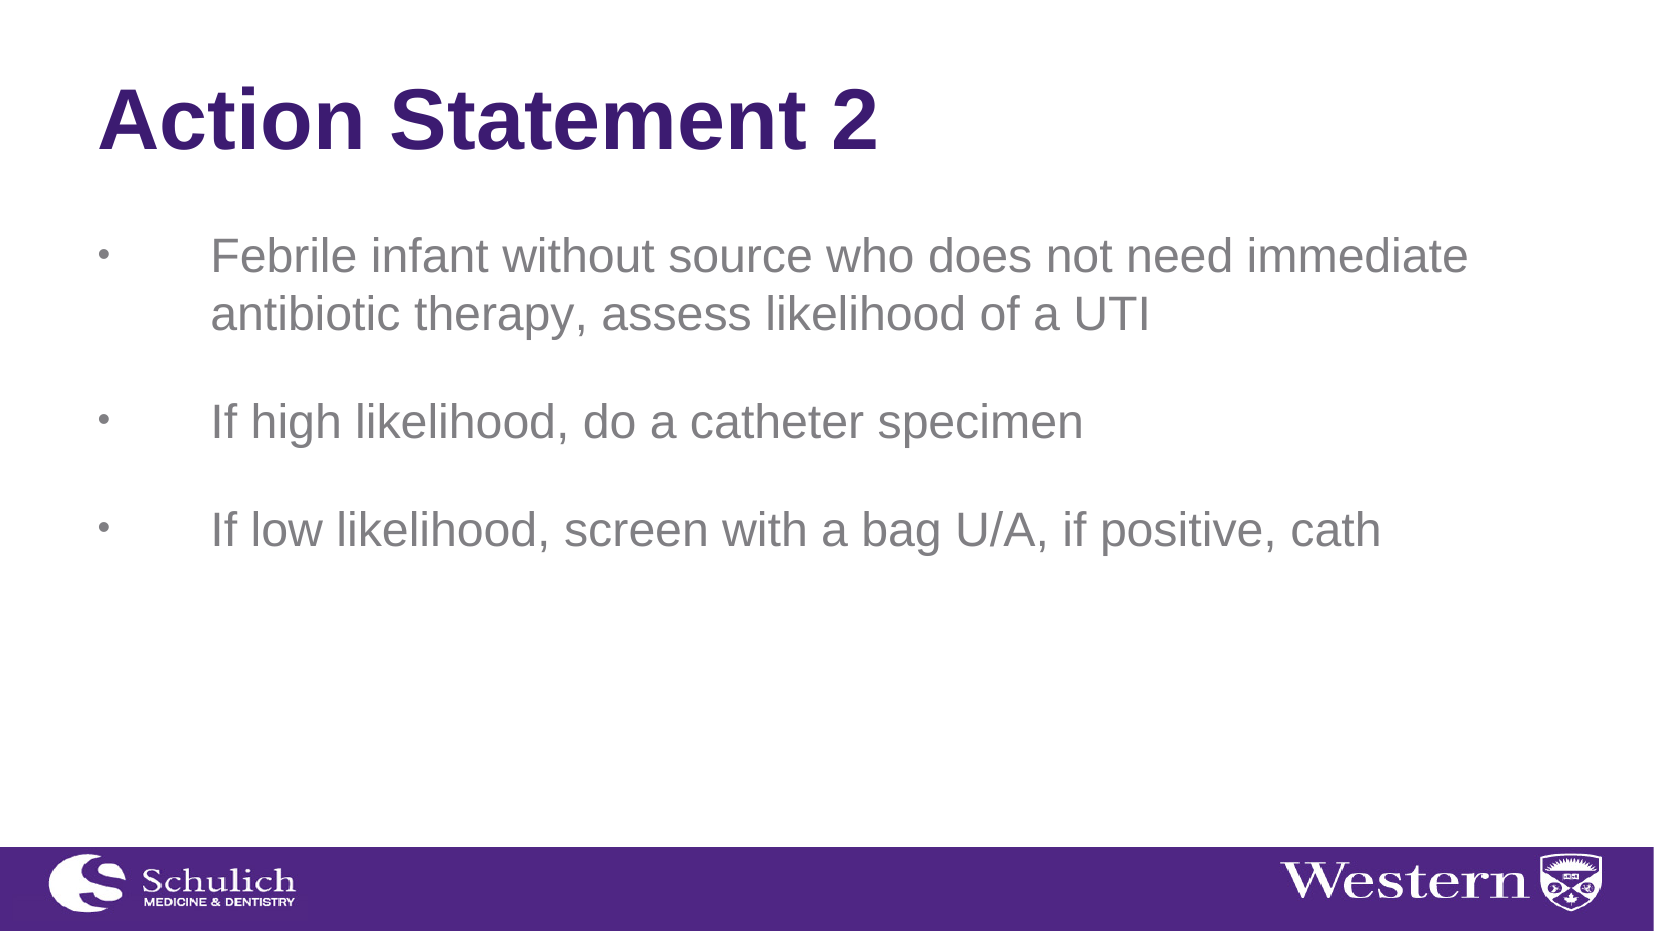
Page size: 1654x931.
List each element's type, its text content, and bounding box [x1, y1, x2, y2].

picture [0, 0, 1654, 931]
title Action Statement 2 [82, 37, 1571, 193]
list Febrile infant without source who does not need immediate antibiotic therapy, assess likelihood of a UTI If high likelihood, do a catheter specimen If low likelihood, screen with a bag U/A, if positive, cath [82, 217, 1571, 831]
